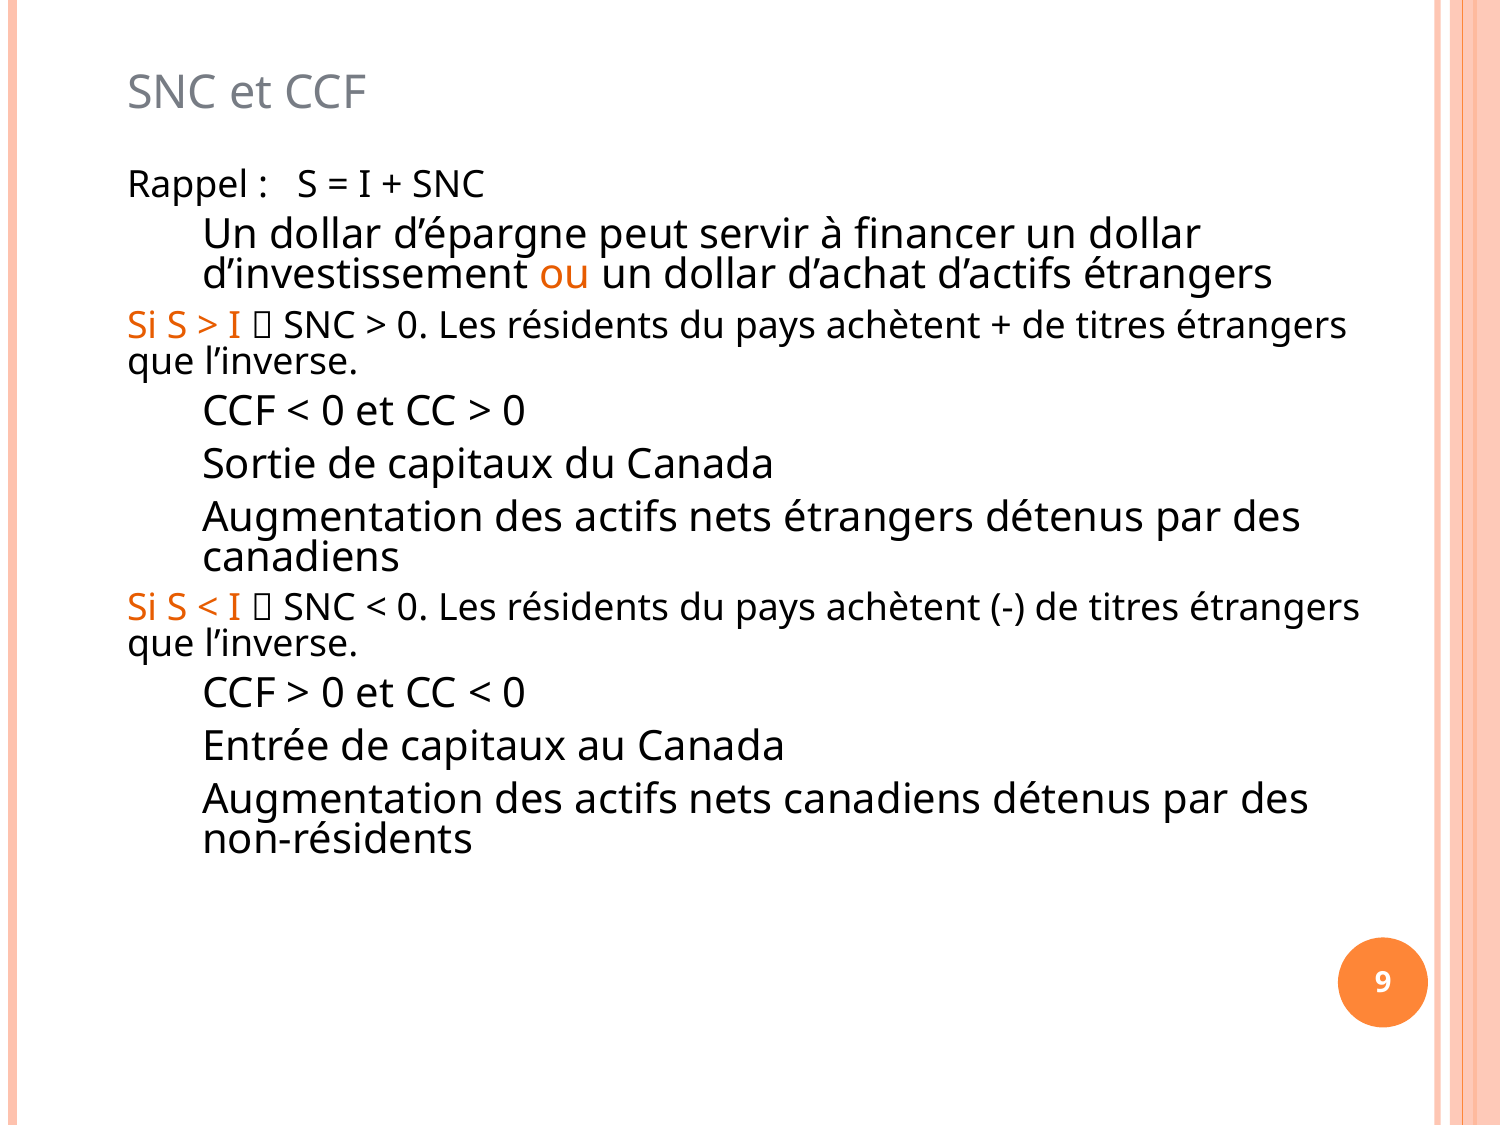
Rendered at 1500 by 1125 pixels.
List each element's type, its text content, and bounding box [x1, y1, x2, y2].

list Rappel : S = I + SNC Un dollar d’épargne peut servir à financer un dollar d’investissement ou un dollar d’achat d’actifs étrangers Si S > I  SNC > 0. Les résidents du pays achètent + de titres étrangers que l’inverse. CCF < 0 et CC > 0 Sortie de capitaux du Canada Augmentation des actifs nets étrangers détenus par des canadiens Si S < I  SNC < 0. Les résidents du pays achètent (-) de titres étrangers que l’inverse. CCF > 0 et CC < 0 Entrée de capitaux au Canada Augmentation des actifs nets canadiens détenus par des non-résidents [112, 160, 1388, 1083]
slide_number <numéro> [1333, 940, 1434, 1027]
title SNC et CCF [112, 54, 1388, 126]
